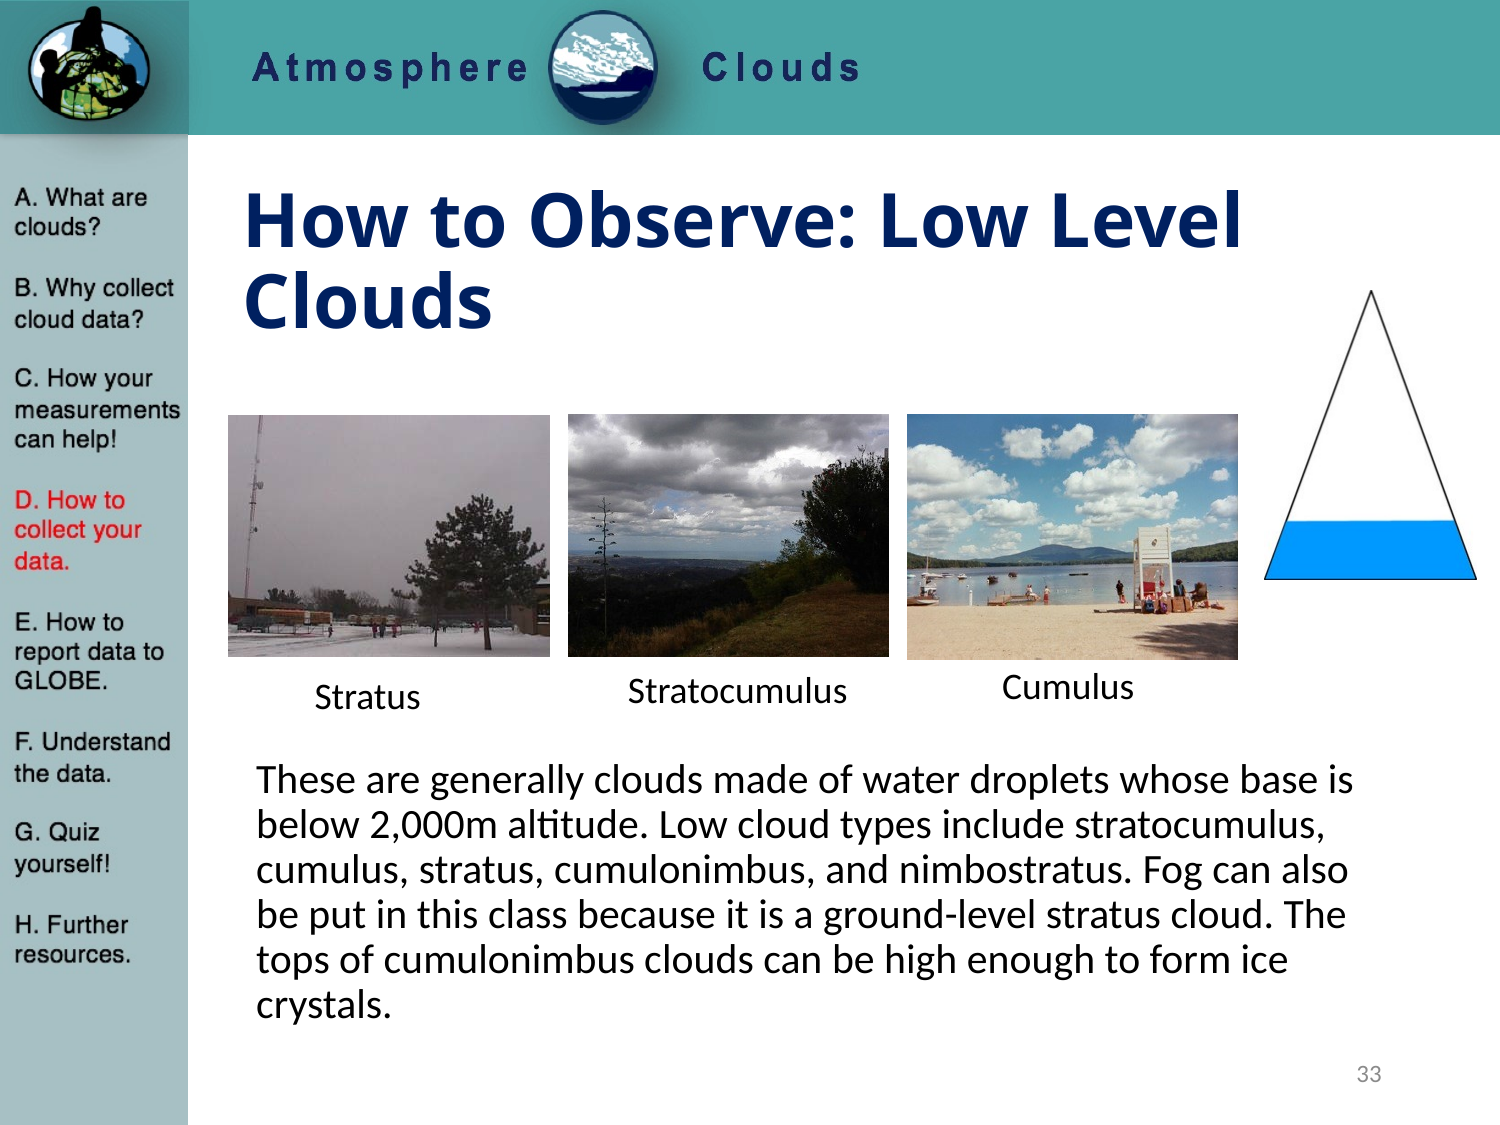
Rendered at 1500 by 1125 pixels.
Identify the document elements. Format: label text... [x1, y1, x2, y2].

text_box Cumulus [987, 654, 1297, 715]
text_box Stratus [299, 664, 663, 725]
picture [907, 414, 1238, 660]
picture [228, 415, 550, 657]
text_box Stratocumulus [613, 658, 1046, 719]
picture [568, 414, 889, 657]
list These are generally clouds made of water droplets whose base is below 2,000m altitude. Low cloud types include stratocumulus, cumulus, stratus, cumulonimbus, and nimbostratus. Fog can also be put in this class because it is a ground-level stratus cloud. The tops of cumulonimbus clouds can be high enough to form ice crystals. [241, 750, 1411, 1125]
picture [0, 0, 1500, 1125]
picture [1264, 290, 1477, 580]
title How to Observe: Low Level Clouds [228, 155, 1397, 373]
